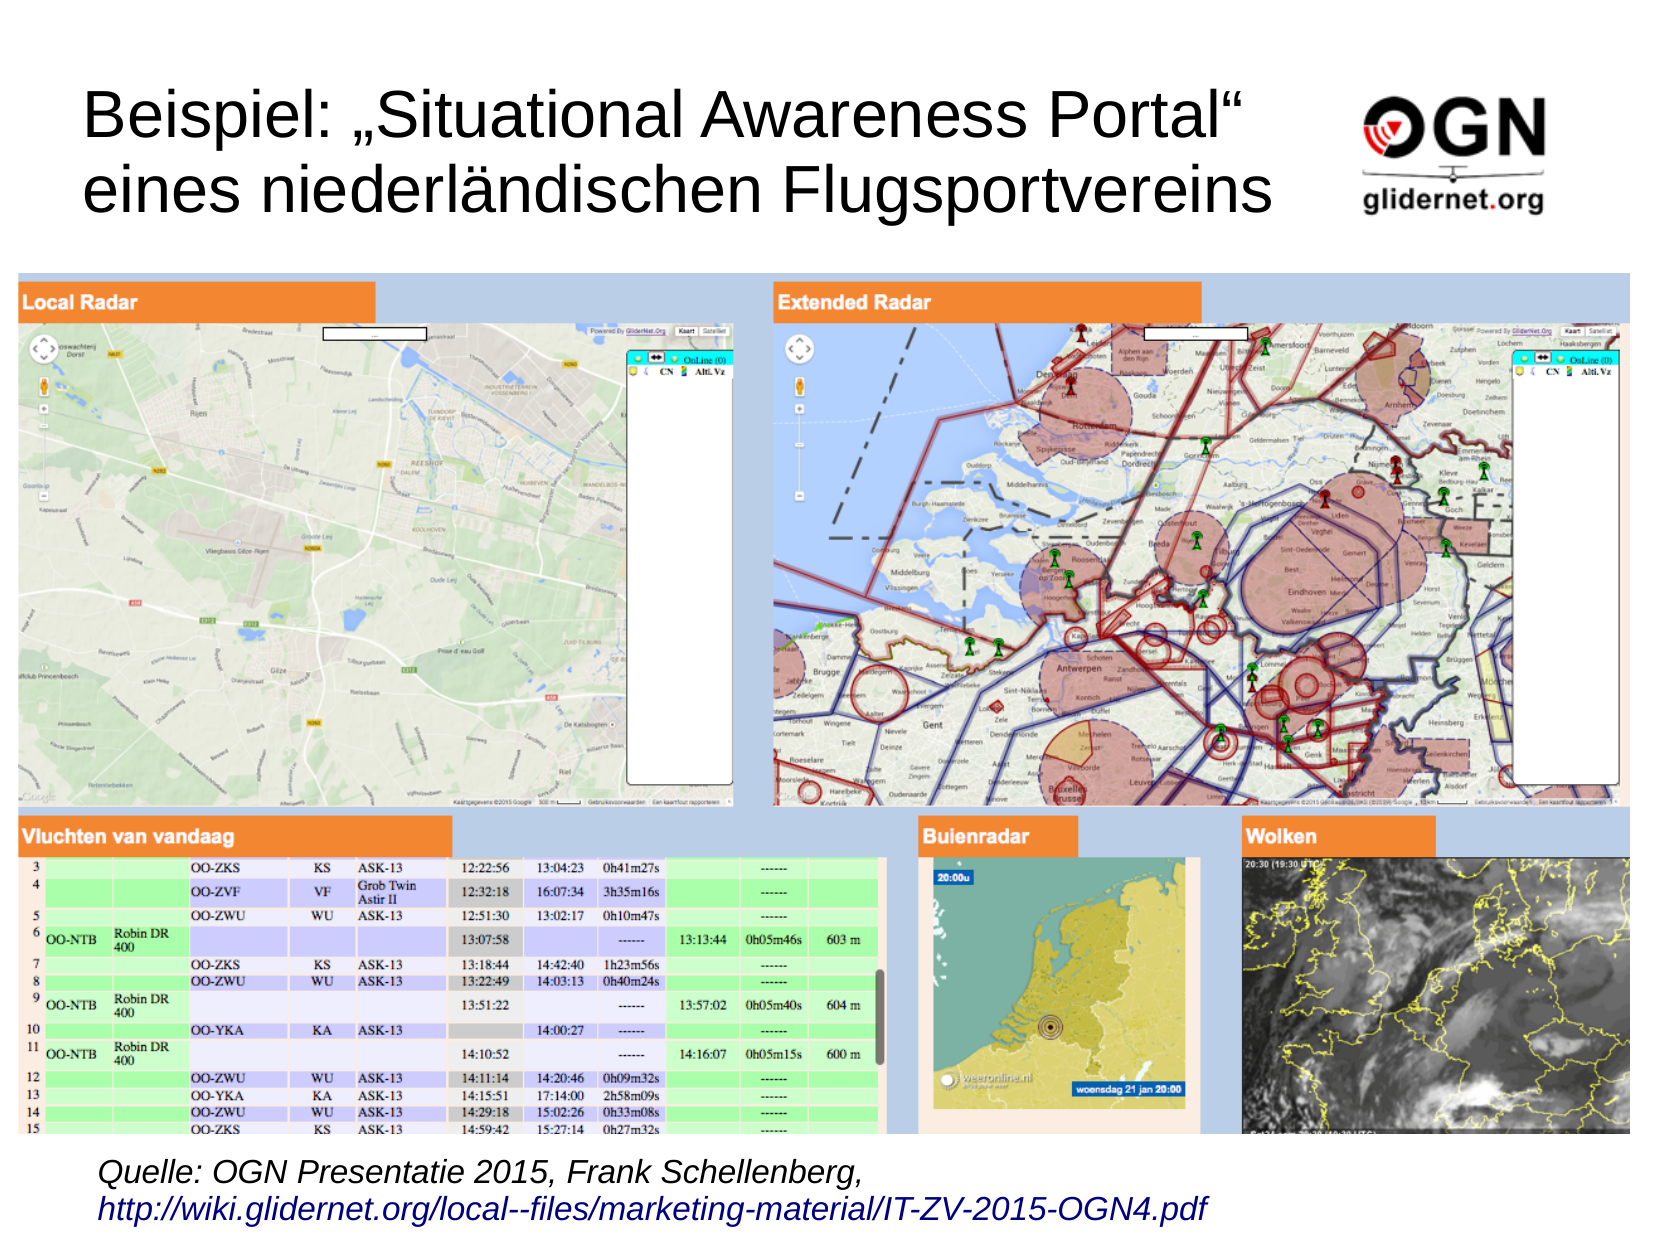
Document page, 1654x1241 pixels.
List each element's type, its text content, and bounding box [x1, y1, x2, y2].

picture [18, 273, 1630, 1134]
title Beispiel: „Situational Awareness Portal“ eines niederländischen Flugsportvereins [82, 48, 1337, 256]
picture [1336, 34, 1571, 270]
text_box Quelle: OGN Presentatie 2015, Frank Schellenberg, http://wiki.glidernet.org/local--files/marketing-material/IT-ZV-2015-OGN4.pdf [82, 1145, 1571, 1235]
